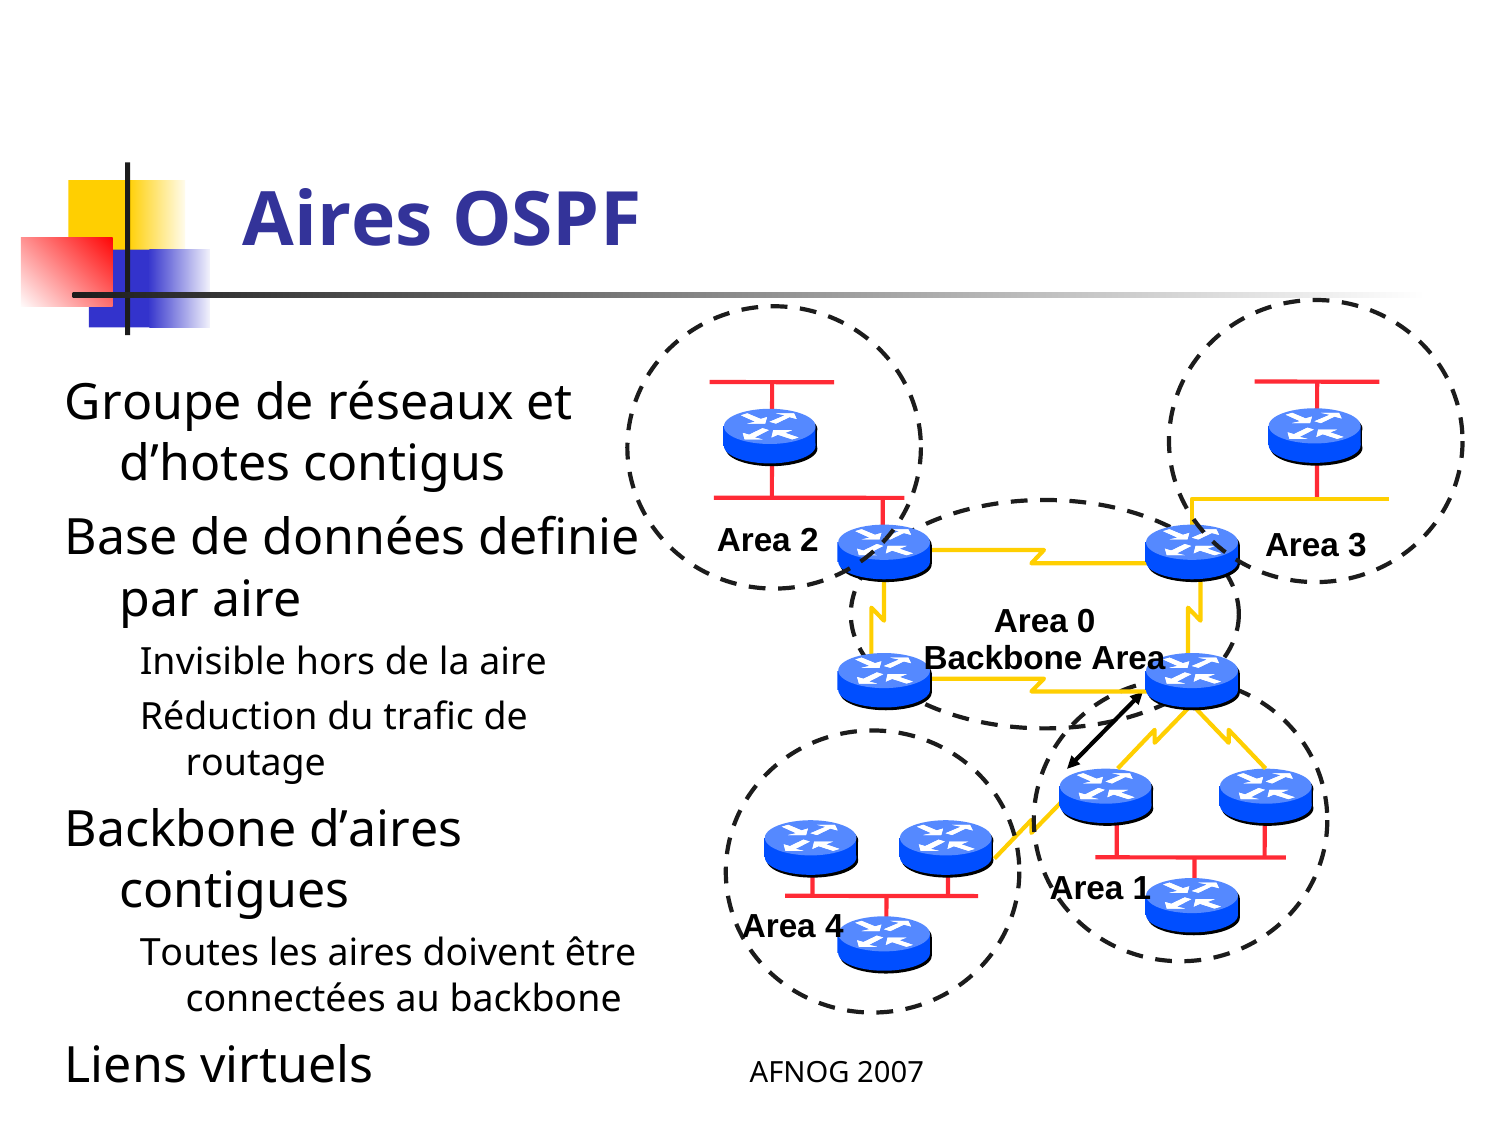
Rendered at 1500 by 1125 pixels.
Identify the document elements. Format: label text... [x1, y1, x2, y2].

picture [1142, 521, 1247, 589]
picture [761, 817, 865, 885]
picture [1265, 405, 1369, 473]
title Aires OSPF [188, 35, 1468, 276]
text_box Area 0 Backbone Area [896, 589, 1194, 691]
picture [1142, 875, 1247, 942]
picture [834, 521, 939, 589]
text_box Area 1 [1022, 856, 1179, 921]
picture [1056, 765, 1160, 833]
picture [1216, 765, 1320, 833]
text_box Area 3 [1237, 513, 1394, 578]
picture [834, 650, 939, 717]
picture [834, 913, 939, 980]
picture [1142, 650, 1247, 717]
picture [896, 817, 1000, 885]
list Groupe de réseaux et d’hotes contigus Base de données definie par aire Invisible hors de la aire Réduction du trafic de routage Backbone d’aires contigues Toutes les aires doivent être connectées au backbone Liens virtuels [49, 362, 669, 1065]
text_box Area 4 [714, 894, 871, 959]
text_box Area 2 [689, 508, 846, 573]
picture [720, 406, 824, 473]
